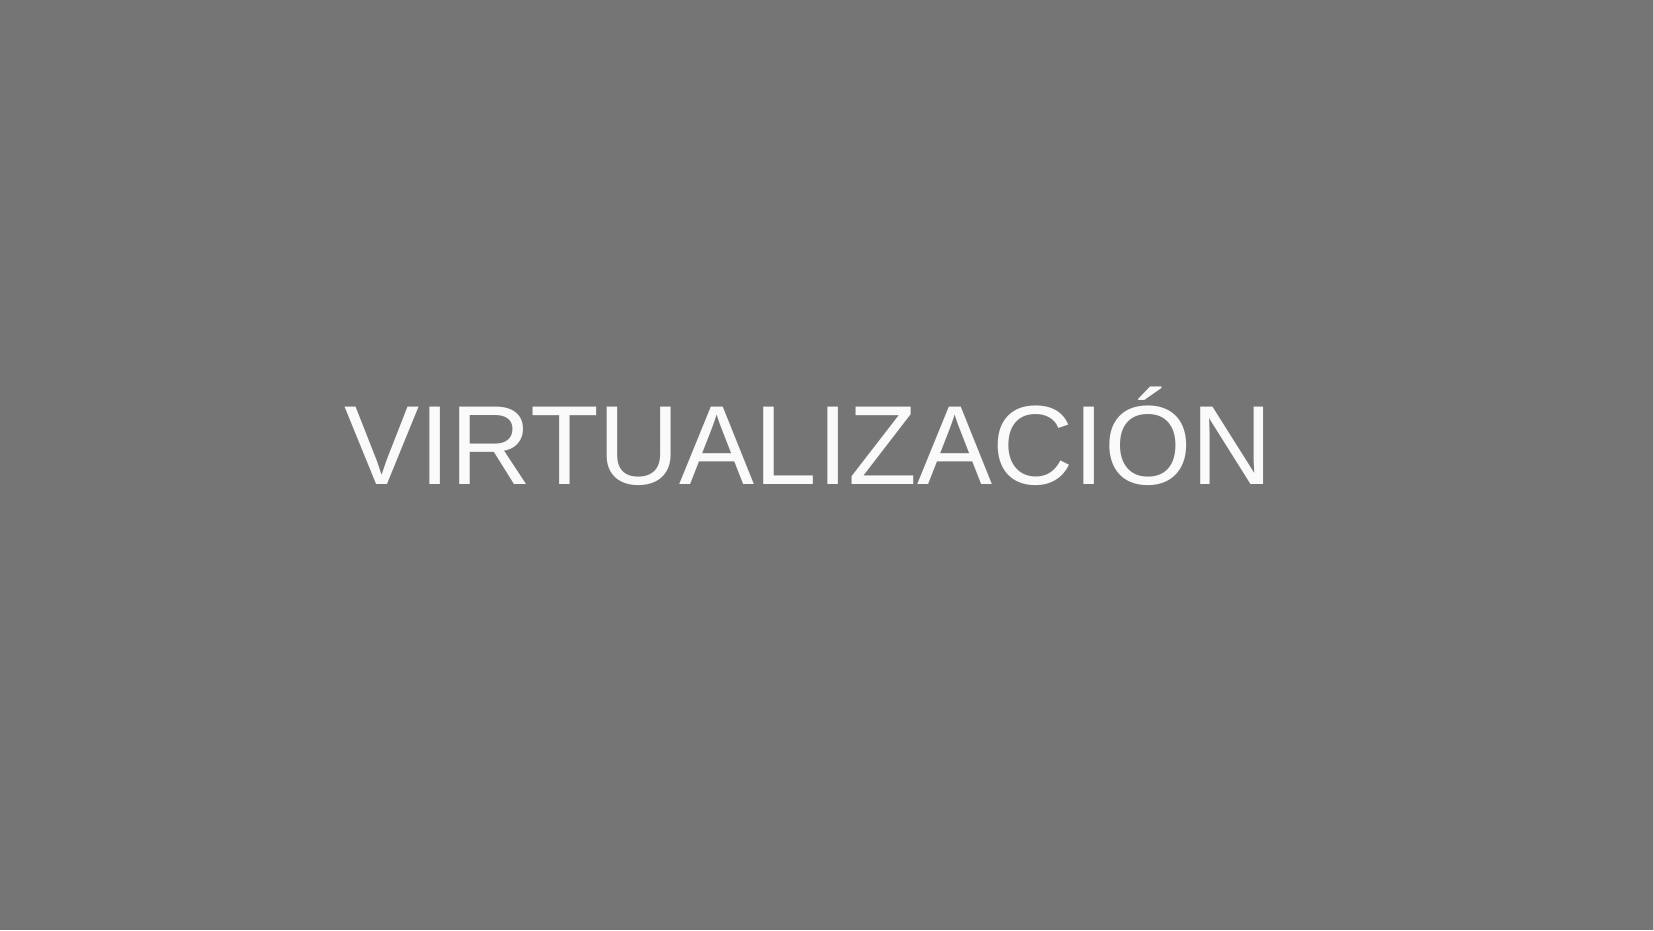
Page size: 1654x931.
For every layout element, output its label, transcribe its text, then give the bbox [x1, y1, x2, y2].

text_box VIRTUALIZACIÓN [330, 375, 1306, 516]
